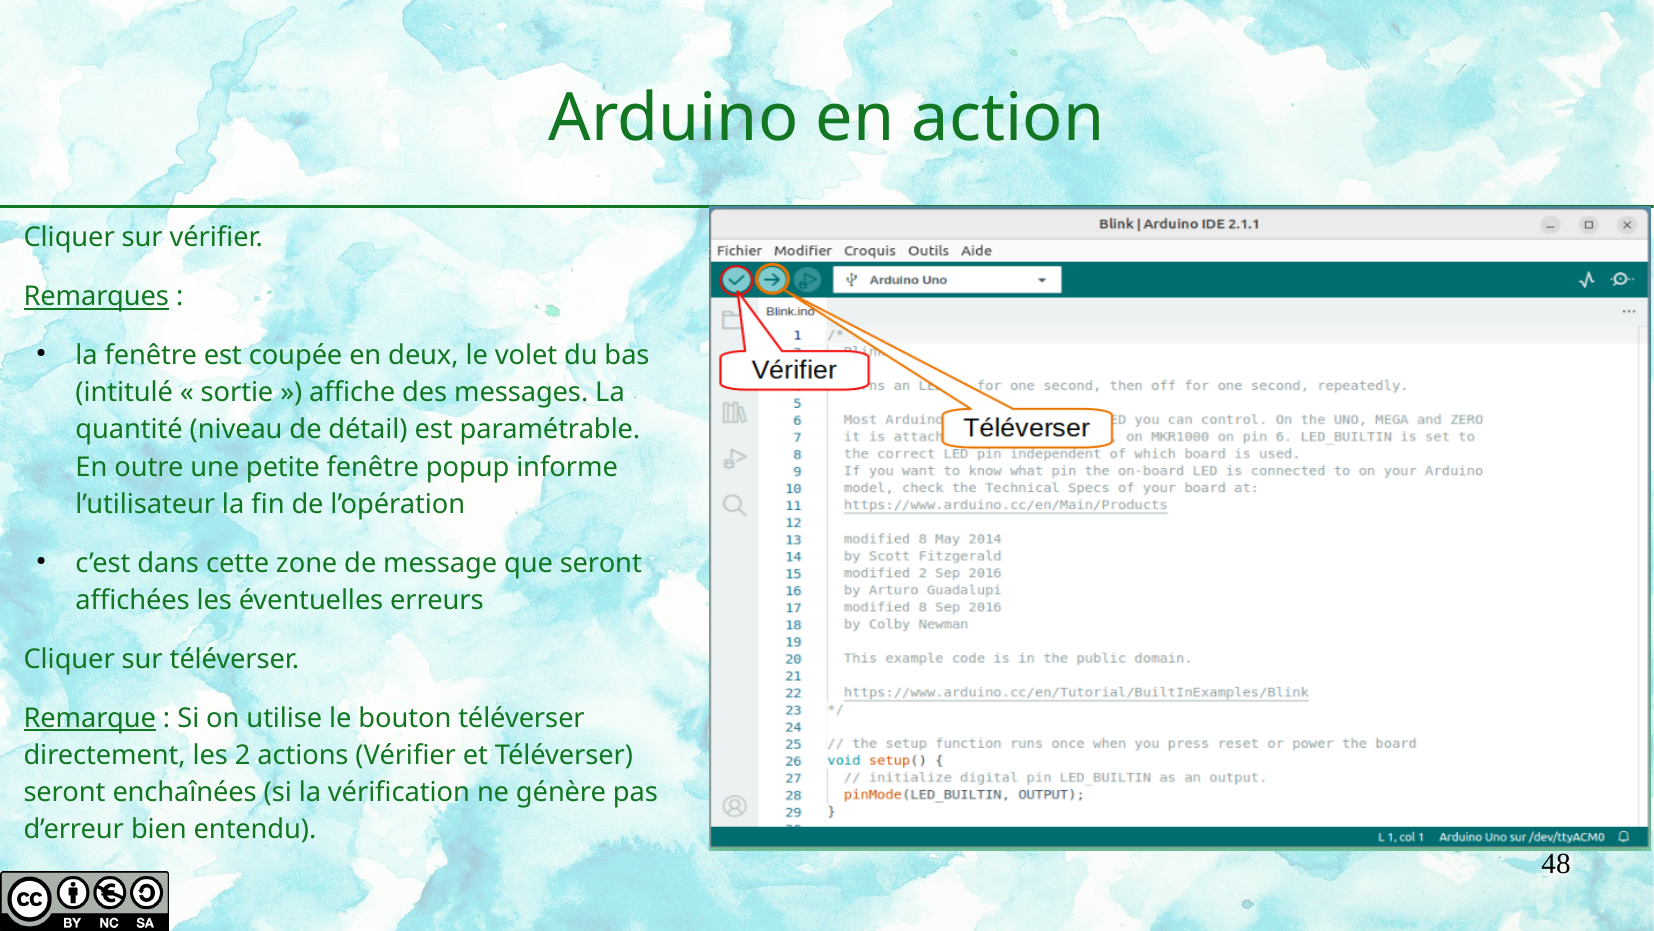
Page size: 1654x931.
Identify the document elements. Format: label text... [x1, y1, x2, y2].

picture [0, 871, 169, 931]
picture [709, 206, 1652, 851]
list Cliquer sur vérifier. Remarques : la fenêtre est coupée en deux, le volet du bas (intitulé « sortie ») affiche des messages. La quantité (niveau de détail) est paramétrable. En outre une petite fenêtre popup informe l’utilisateur la fin de l’opération c’est dans cette zone de message que seront affichées les éventuelles erreurs Cliquer sur téléverser. Remarque : Si on utilise le bouton téléverser directement, les 2 actions (Vérifier et Téléverser) seront enchaînées (si la vérification ne génère pas d’erreur bien entendu). [23, 217, 680, 857]
title Arduino en action [82, 37, 1571, 193]
